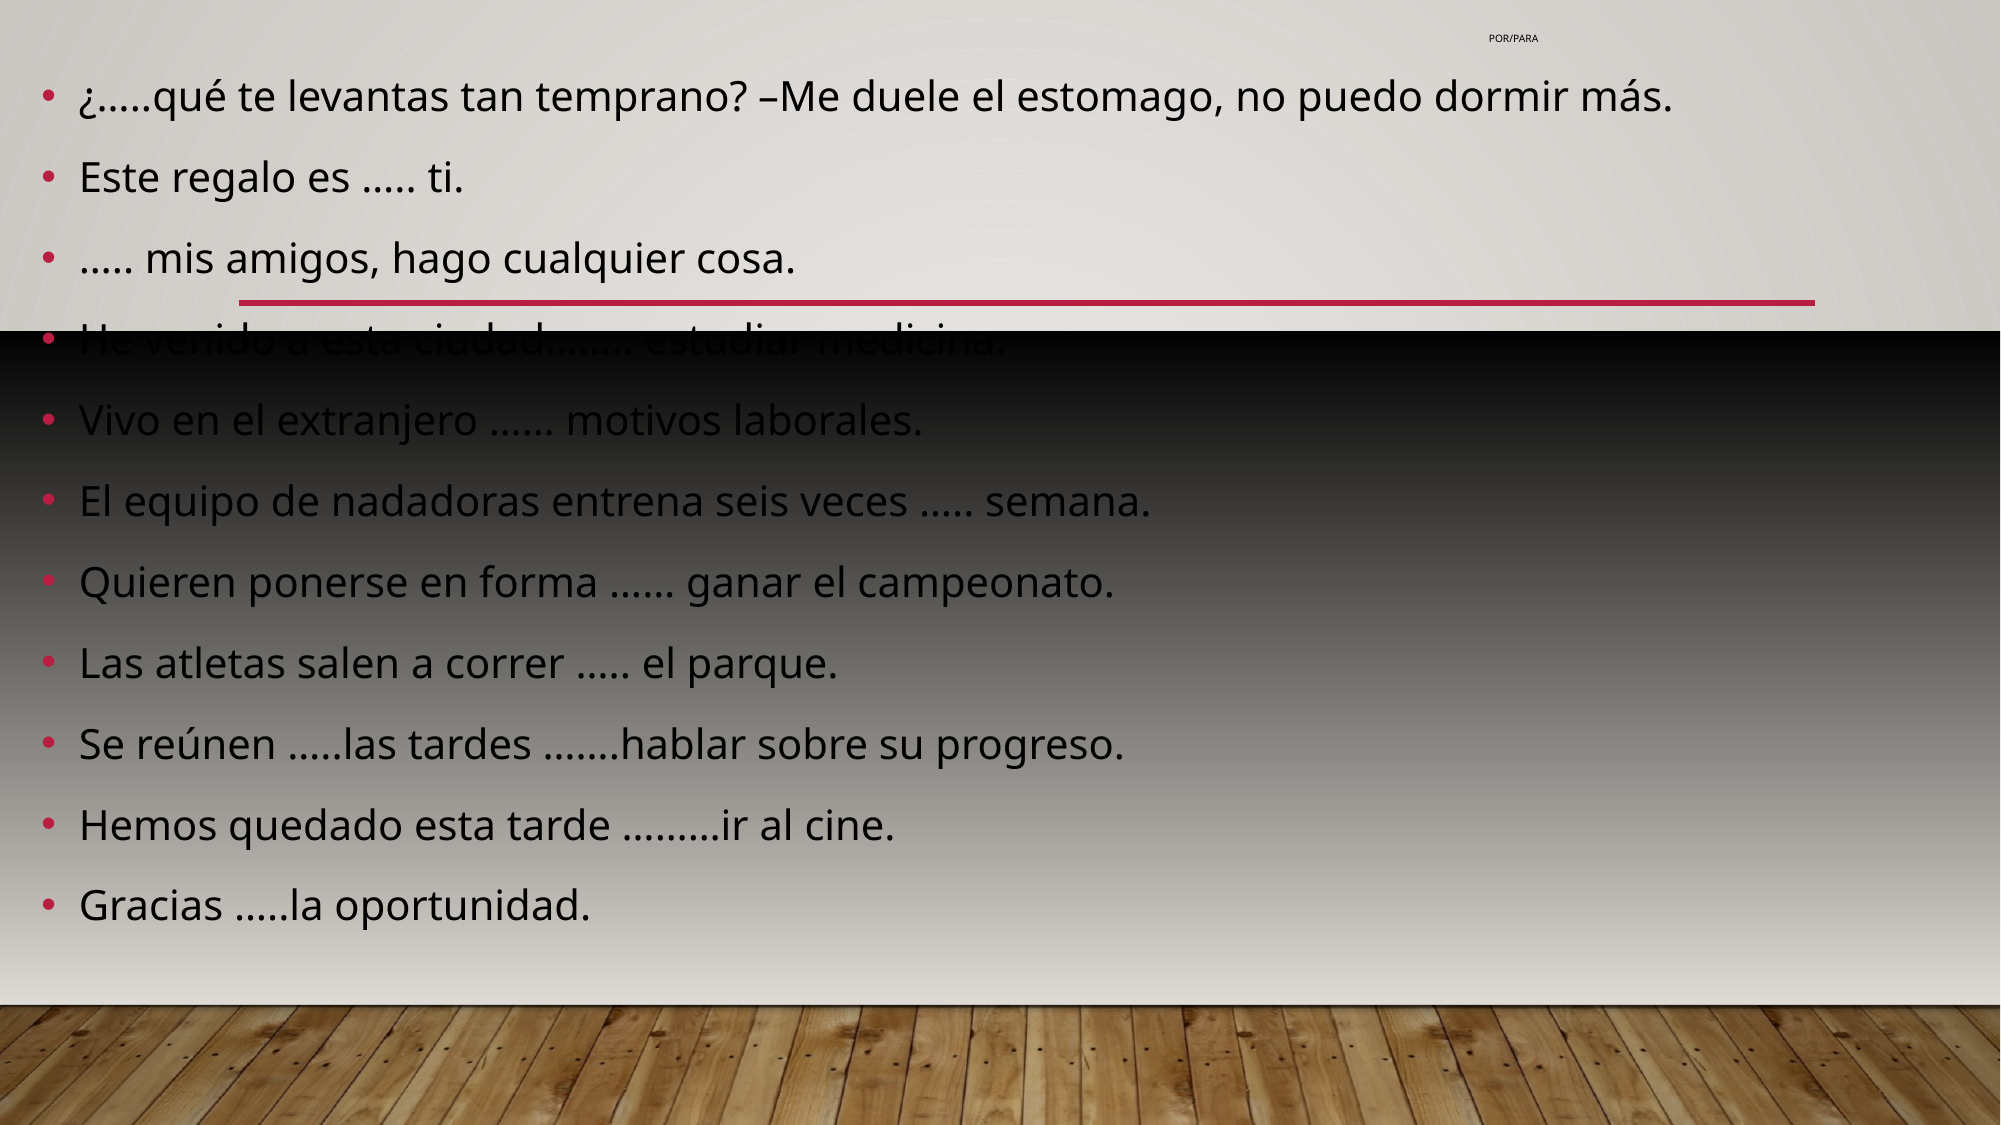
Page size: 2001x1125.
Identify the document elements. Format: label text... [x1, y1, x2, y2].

list ¿…..qué te levantas tan temprano? –Me duele el estomago, no puedo dormir más. Este regalo es ….. ti. ….. mis amigos, hago cualquier cosa. He venido a esta ciudad…….. estudiar medicina. Vivo en el extranjero …… motivos laborales. El equipo de nadadoras entrena seis veces ….. semana. Quieren ponerse en forma …… ganar el campeonato. Las atletas salen a correr ….. el parque. Se reúnen …..las tardes …….hablar sobre su progreso. Hemos quedado esta tarde ………ir al cine. Gracias …..la oportunidad. [26, 52, 1814, 1014]
title Por/para [1473, 26, 1814, 52]
